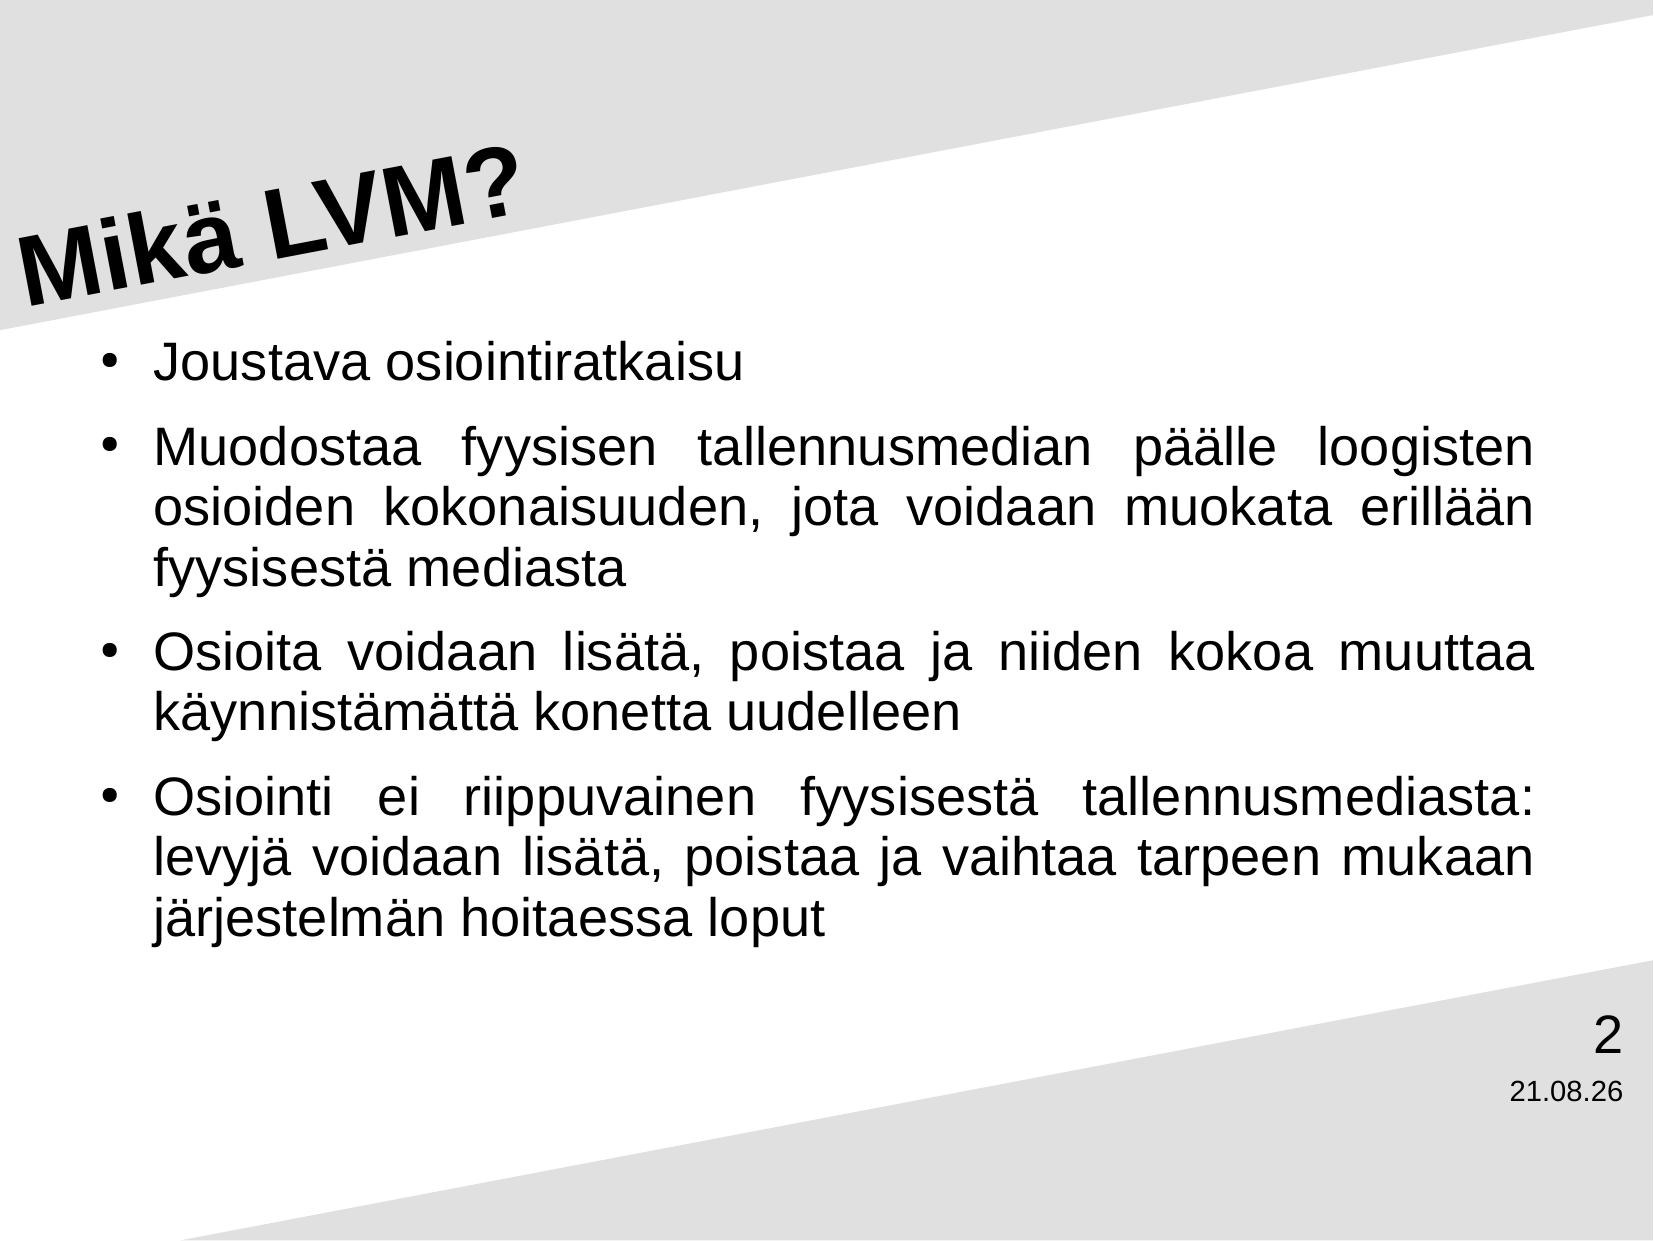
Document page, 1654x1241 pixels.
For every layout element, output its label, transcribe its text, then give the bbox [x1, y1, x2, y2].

title Mikä LVM? [0, 0, 1501, 376]
list Joustava osiointiratkaisu Muodostaa fyysisen tallennusmedian päälle loogisten osioiden kokonaisuuden, jota voidaan muokata erillään fyysisestä mediasta Osioita voidaan lisätä, poistaa ja niiden kokoa muuttaa käynnistämättä konetta uudelleen Osiointi ei riippuvainen fyysisestä tallennusmediasta: levyjä voidaan lisätä, poistaa ja vaihtaa tarpeen mukaan järjestelmän hoitaessa loput [82, 331, 1538, 1052]
